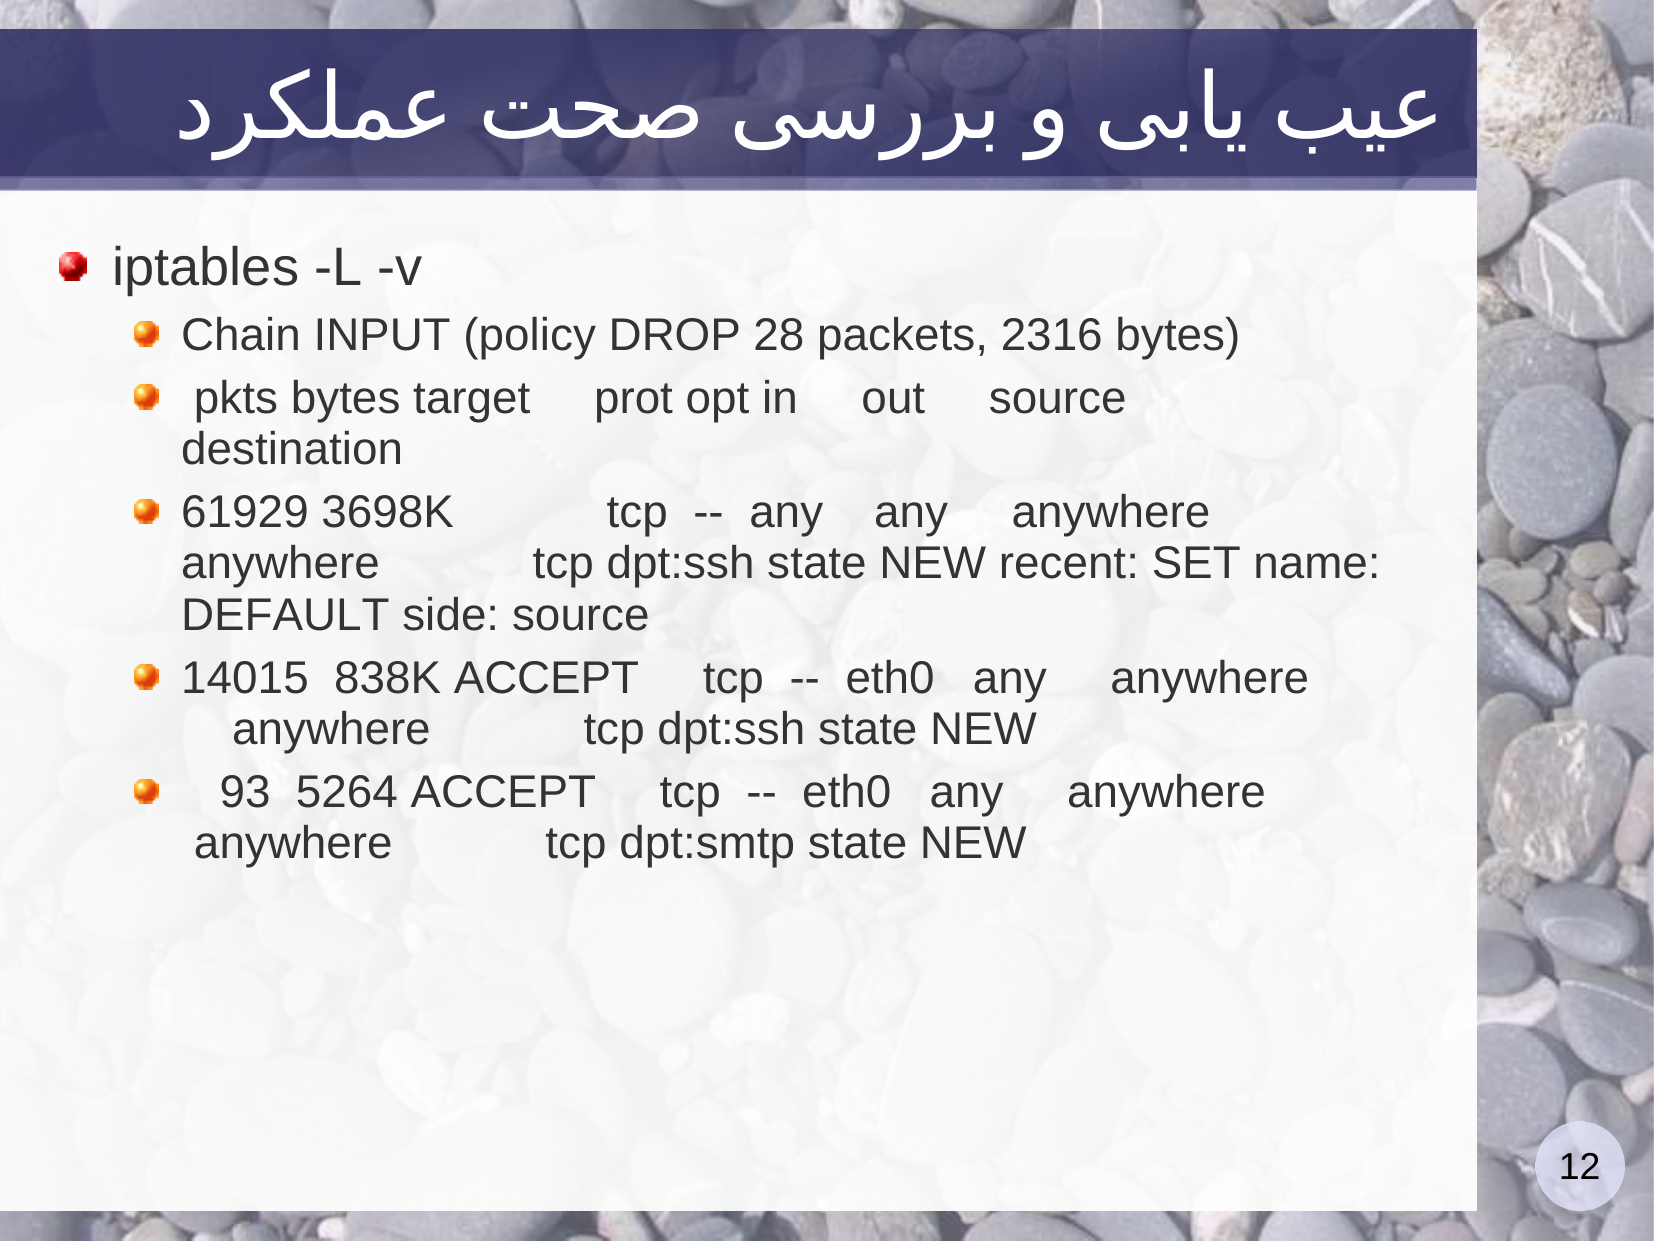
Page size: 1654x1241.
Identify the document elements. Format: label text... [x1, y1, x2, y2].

list iptables -L -v Chain INPUT (policy DROP 28 packets, 2316 bytes) pkts bytes target prot opt in out source destination 61929 3698K tcp -- any any anywhere anywhere tcp dpt:ssh state NEW recent: SET name: DEFAULT side: source 14015 838K ACCEPT tcp -- eth0 any anywhere anywhere tcp dpt:ssh state NEW 93 5264 ACCEPT tcp -- eth0 any anywhere anywhere tcp dpt:smtp state NEW [59, 236, 1418, 1182]
title عیب یابی و بررسی صحت عملکرد [29, 34, 1447, 173]
